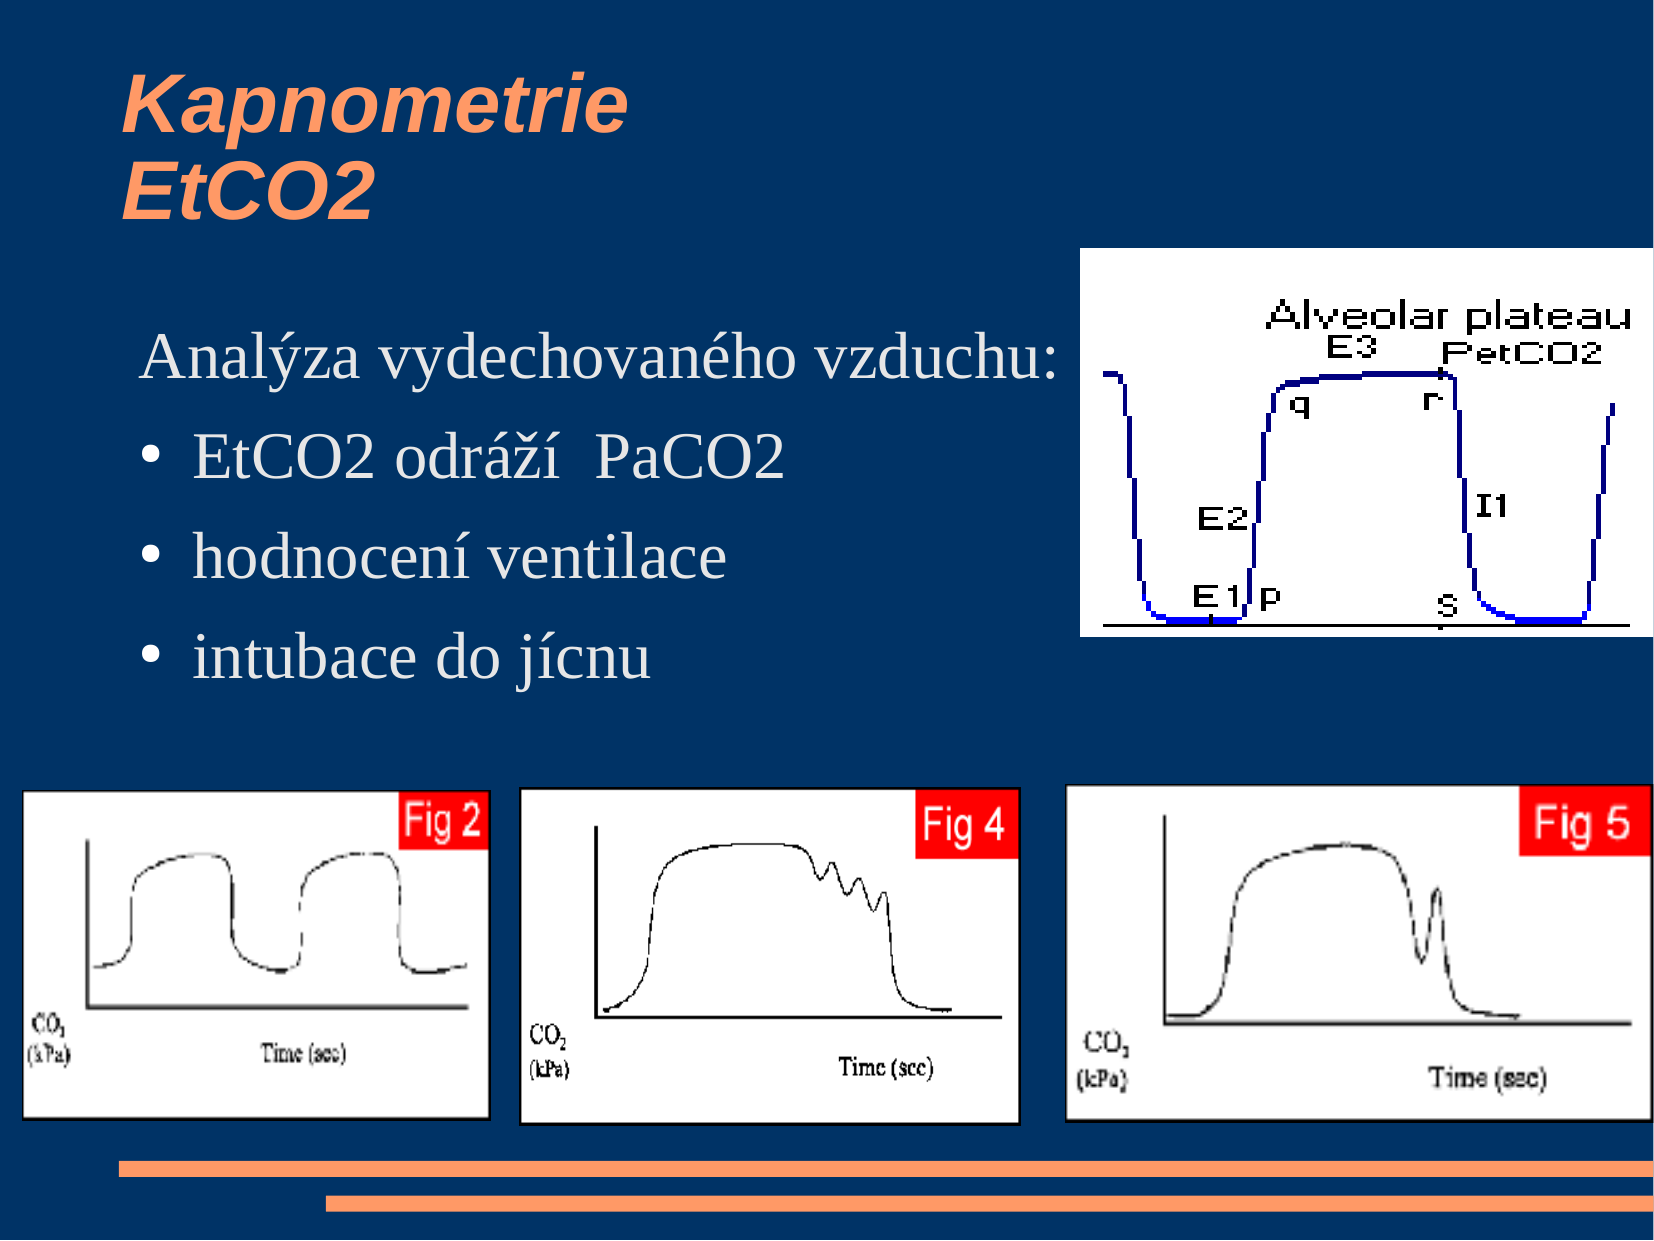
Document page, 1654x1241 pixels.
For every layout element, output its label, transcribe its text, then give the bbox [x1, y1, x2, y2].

picture [22, 790, 491, 1121]
picture [519, 787, 1021, 1126]
list Analýza vydechovaného vzduchu: EtCO2 odráží PaCO2 hodnocení ventilace intubace do jícnu [121, 322, 1098, 1133]
picture [1080, 248, 1654, 637]
title Kapnometrie EtCO2 [121, 46, 1534, 254]
picture [1065, 784, 1654, 1123]
